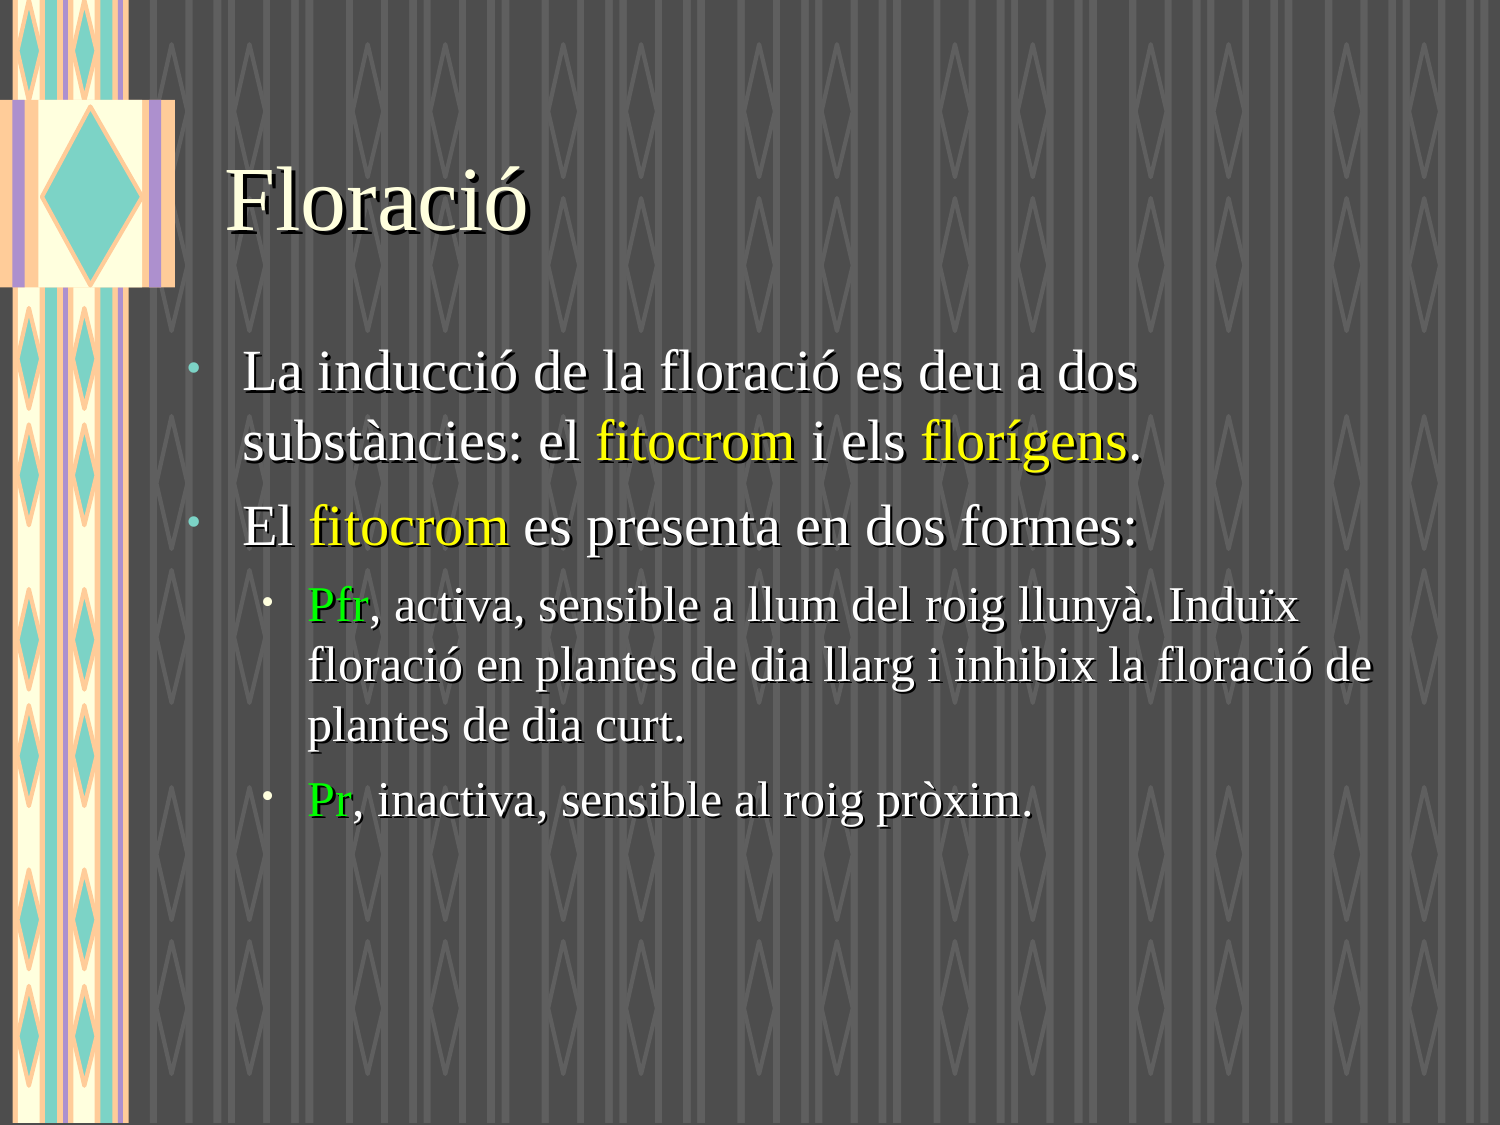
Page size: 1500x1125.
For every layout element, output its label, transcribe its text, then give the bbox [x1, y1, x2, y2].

list La inducció de la floració es deu a dos substàncies: el fitocrom i els florígens. El fitocrom es presenta en dos formes: Pfr, activa, sensible a llum del roig llunyà. Induïx floració en plantes de dia llarg i inhibix la floració de plantes de dia curt. Pr, inactiva, sensible al roig pròxim. [171, 324, 1447, 1001]
title Floració [209, 99, 1485, 288]
